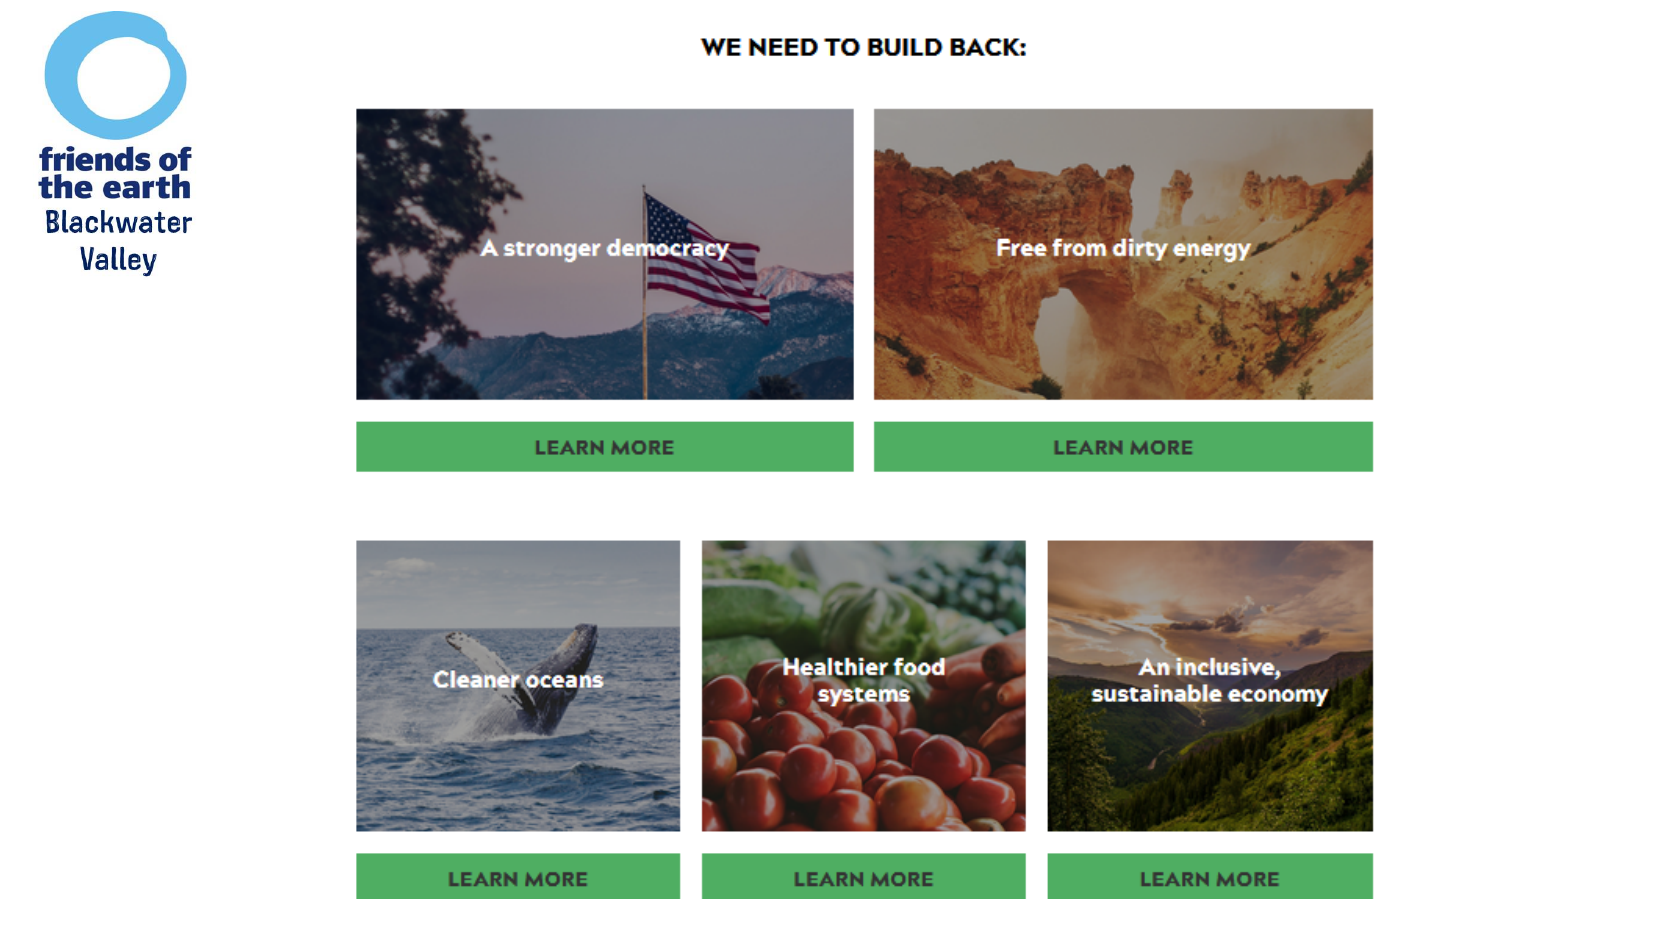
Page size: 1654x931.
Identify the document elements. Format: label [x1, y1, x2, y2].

picture [23, 11, 214, 296]
picture [244, 31, 1414, 899]
